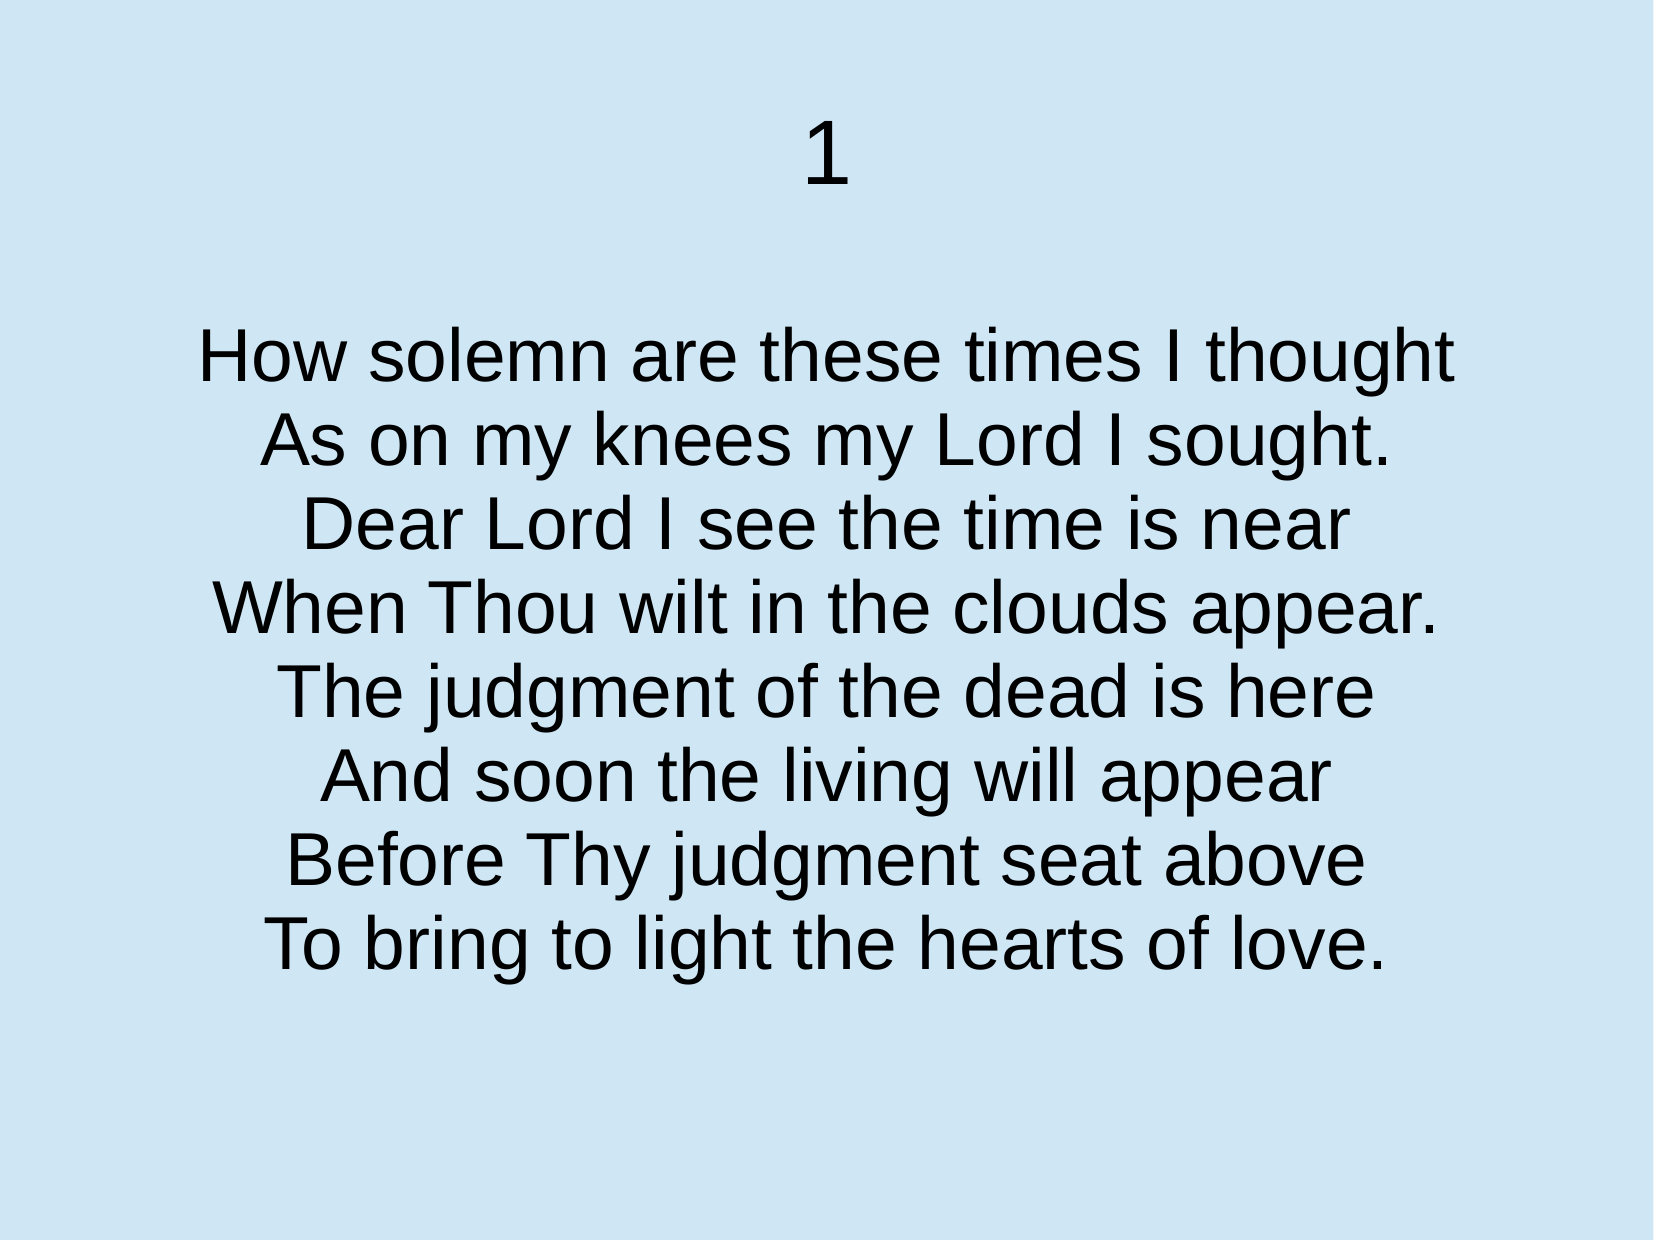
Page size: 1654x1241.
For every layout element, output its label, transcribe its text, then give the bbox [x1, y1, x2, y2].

subtitle How solemn are these times I thought As on my knees my Lord I sought. Dear Lord I see the time is near When Thou wilt in the clouds appear. The judgment of the dead is here And soon the living will appear Before Thy judgment seat above To bring to light the hearts of love. [82, 290, 1571, 1010]
title 1 [82, 49, 1571, 257]
